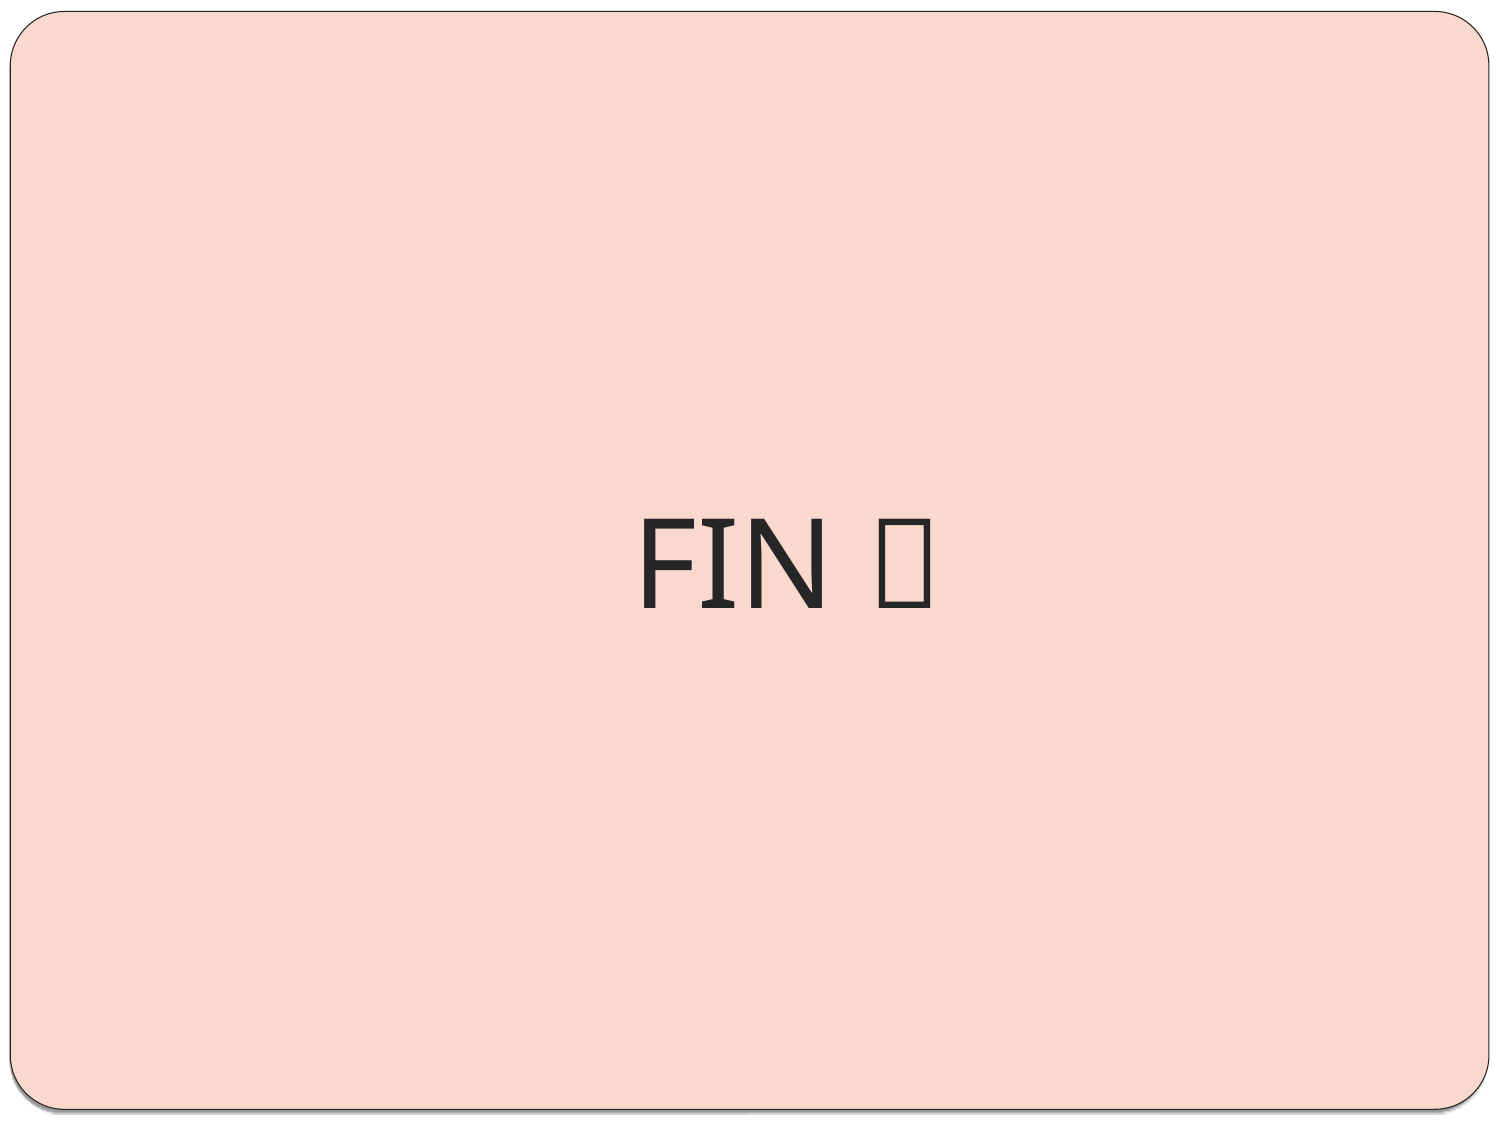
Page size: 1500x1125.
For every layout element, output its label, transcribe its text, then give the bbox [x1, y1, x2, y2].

list FIN  [150, 237, 1425, 988]
